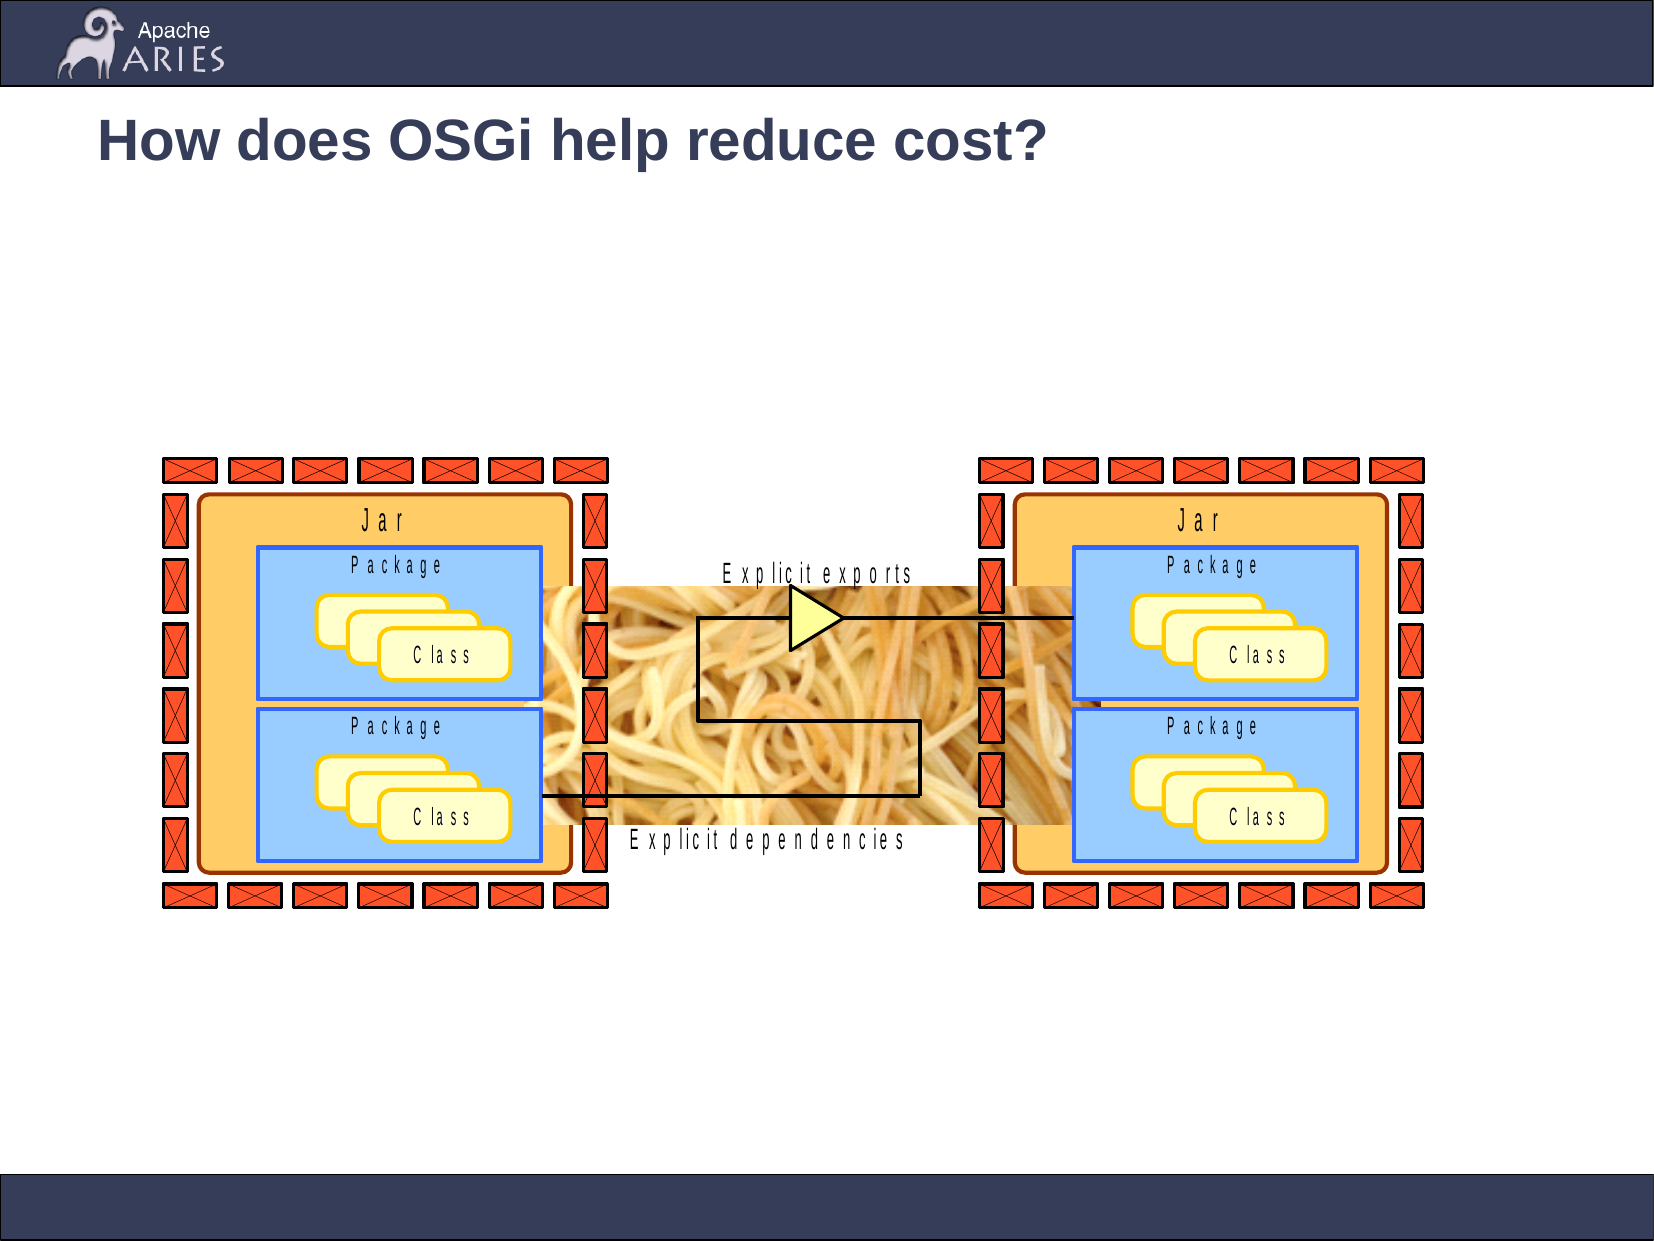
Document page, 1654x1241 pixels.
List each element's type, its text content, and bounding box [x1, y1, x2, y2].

picture [162, 457, 1428, 912]
title How does OSGi help reduce cost? [82, 78, 1571, 208]
picture [47, 3, 232, 83]
